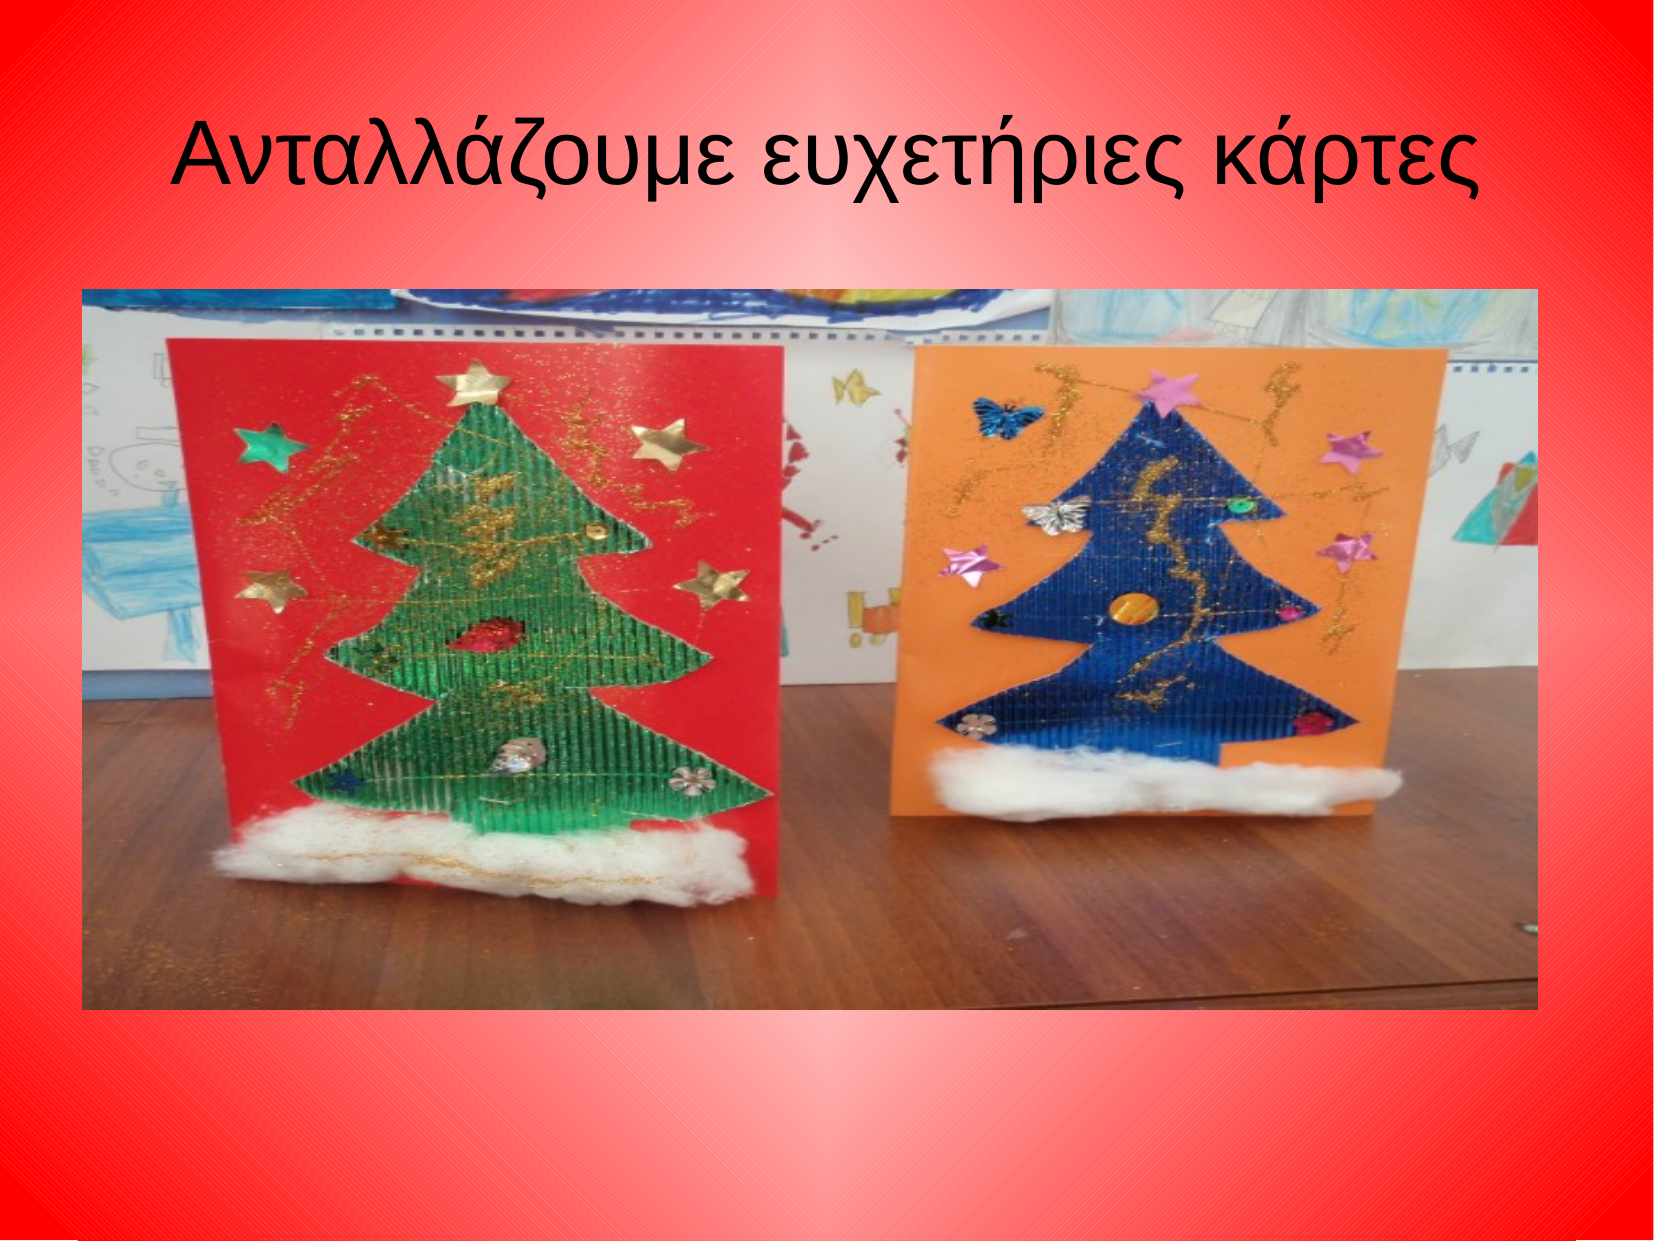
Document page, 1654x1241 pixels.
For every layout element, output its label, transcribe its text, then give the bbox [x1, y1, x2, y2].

title Ανταλλάζουμε ευχετήριες κάρτες [82, 49, 1571, 257]
picture [82, 289, 1538, 1010]
